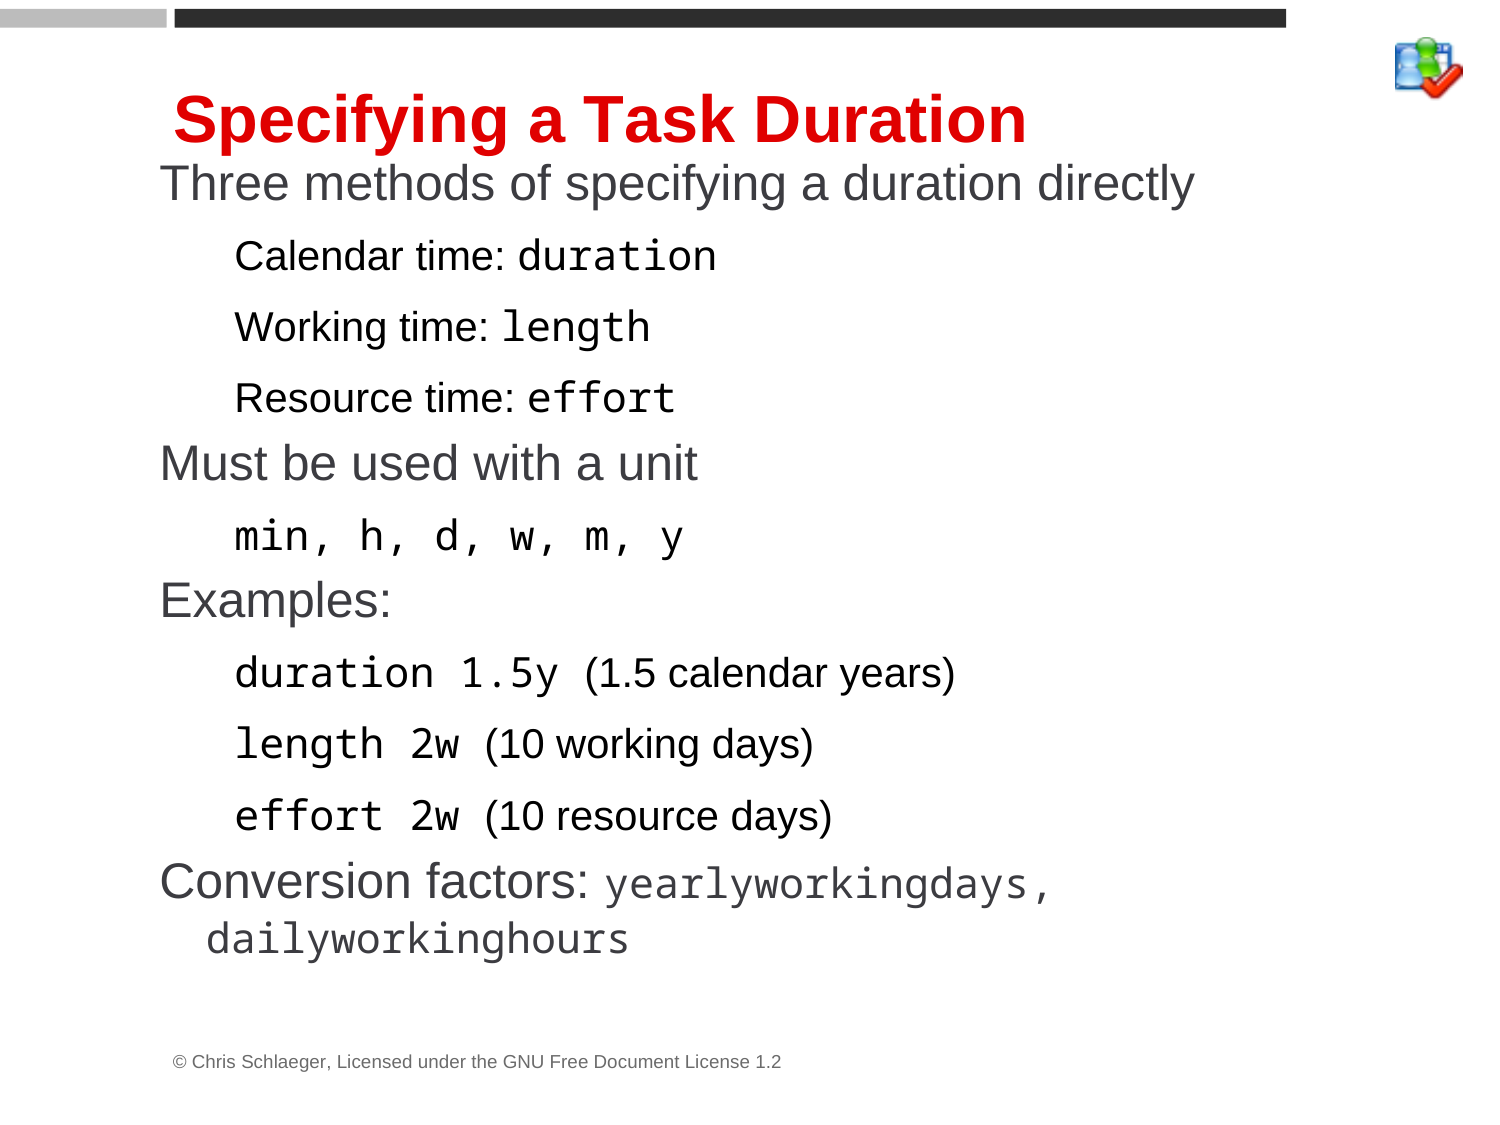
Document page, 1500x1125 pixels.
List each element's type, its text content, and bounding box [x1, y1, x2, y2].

title Specifying a Task Duration [173, 41, 1395, 157]
list Three methods of specifying a duration directly Calendar time: duration Working time: length Resource time: effort Must be used with a unit min, h, d, w, m, y Examples: duration 1.5y (1.5 calendar years) length 2w (10 working days) effort 2w (10 resource days) Conversion factors: yearlyworkingdays, dailyworkinghours [159, 157, 1395, 1052]
picture [1395, 37, 1463, 105]
